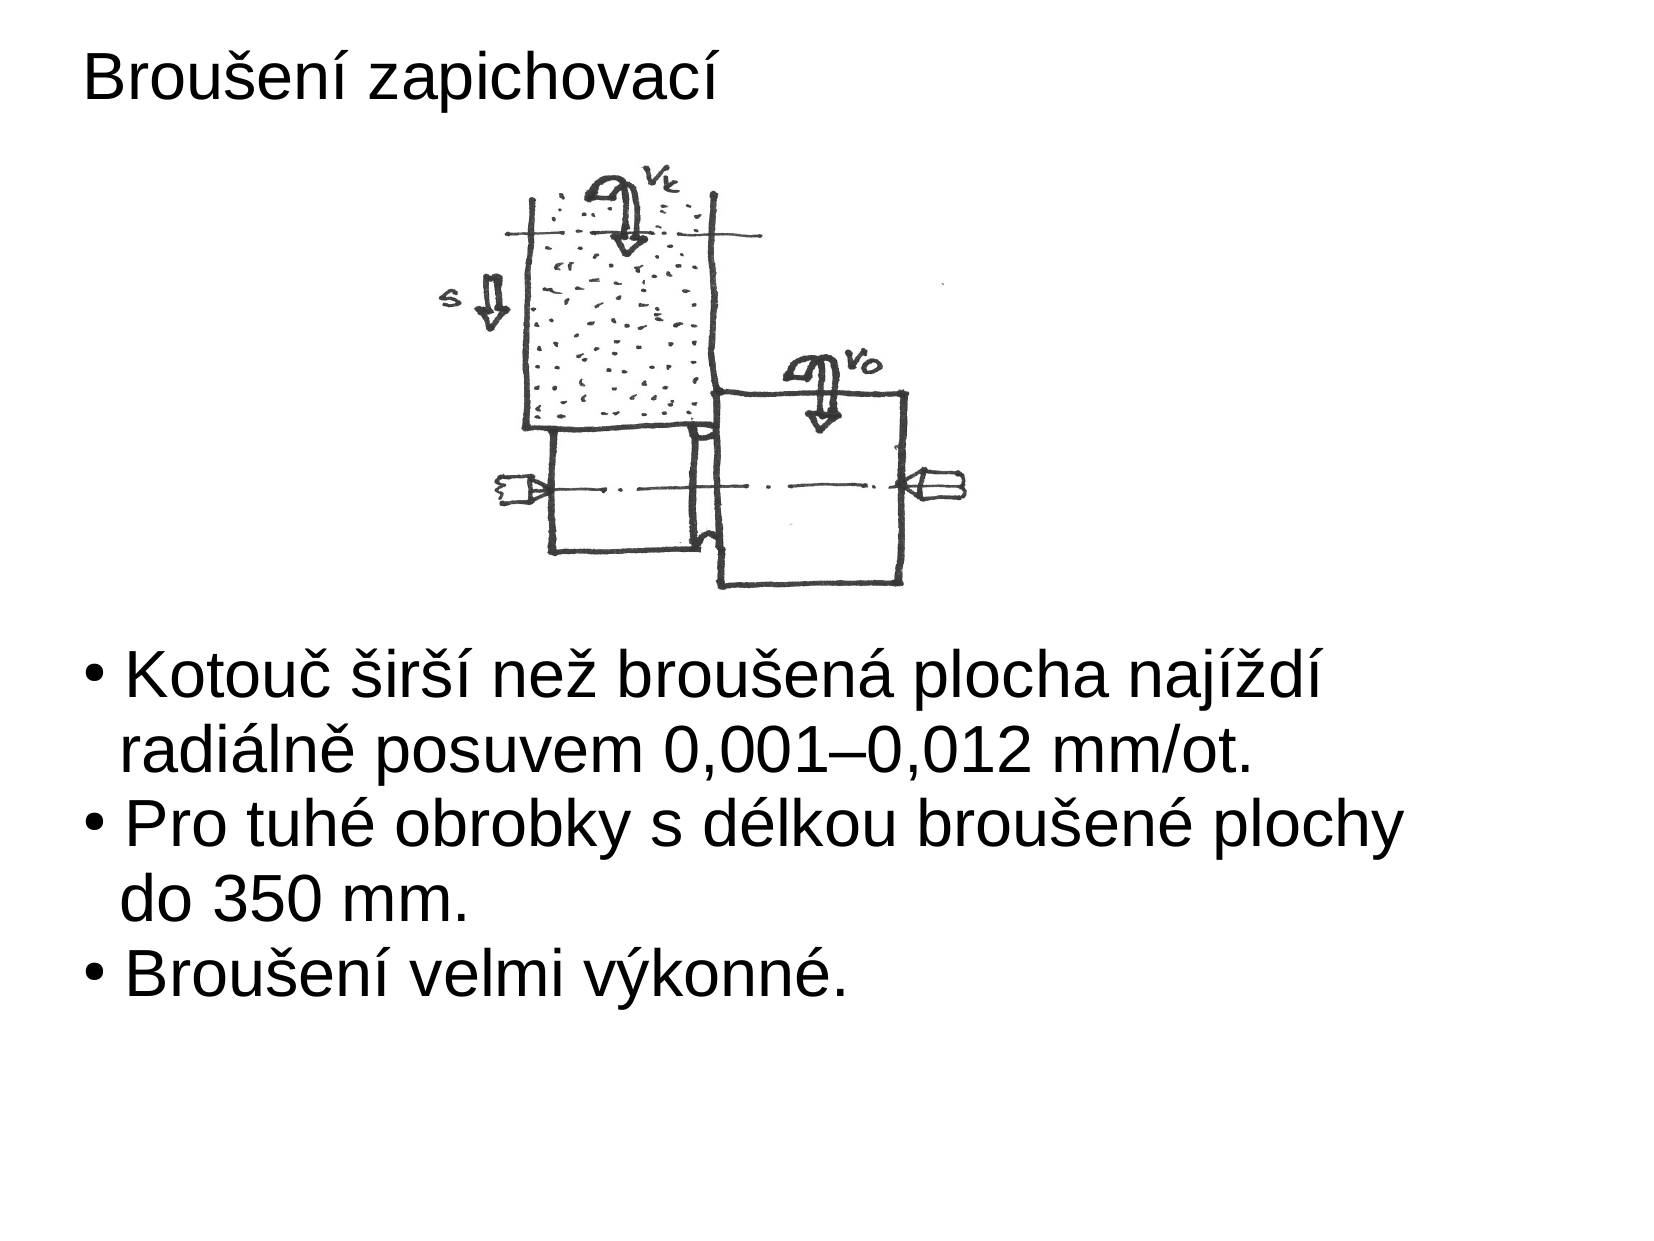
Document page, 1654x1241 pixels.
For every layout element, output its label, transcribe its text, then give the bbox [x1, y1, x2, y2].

subtitle Broušení zapichovací Kotouč širší než broušená plocha najíždí radiálně posuvem 0,001–0,012 mm/ot. Pro tuhé obrobky s délkou broušené plochy do 350 mm. Broušení velmi výkonné. [82, 38, 1571, 1161]
picture [413, 147, 1004, 621]
